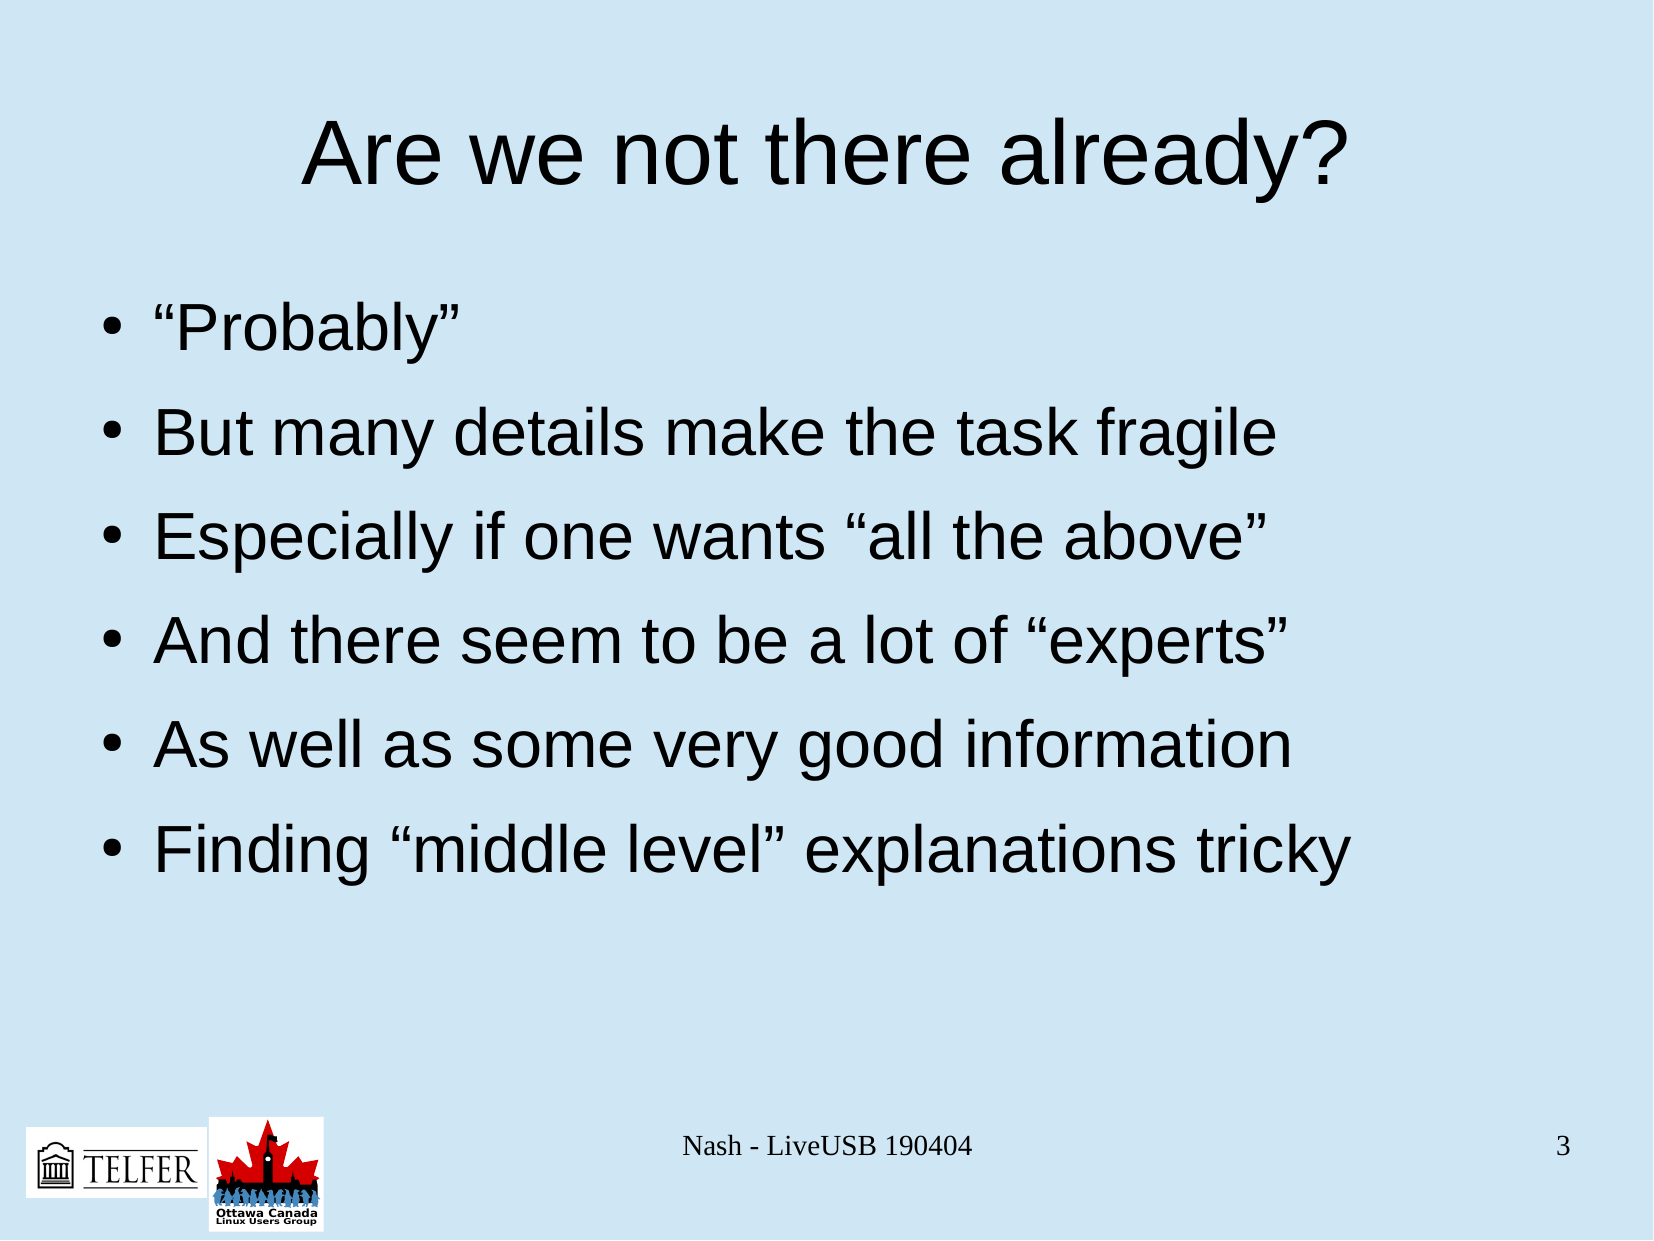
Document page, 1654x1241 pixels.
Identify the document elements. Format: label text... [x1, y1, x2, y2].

picture [26, 1127, 207, 1198]
title Are we not there already? [82, 49, 1571, 257]
list “Probably” But many details make the task fragile Especially if one wants “all the above” And there seem to be a lot of “experts” As well as some very good information Finding “middle level” explanations tricky [82, 290, 1571, 1010]
